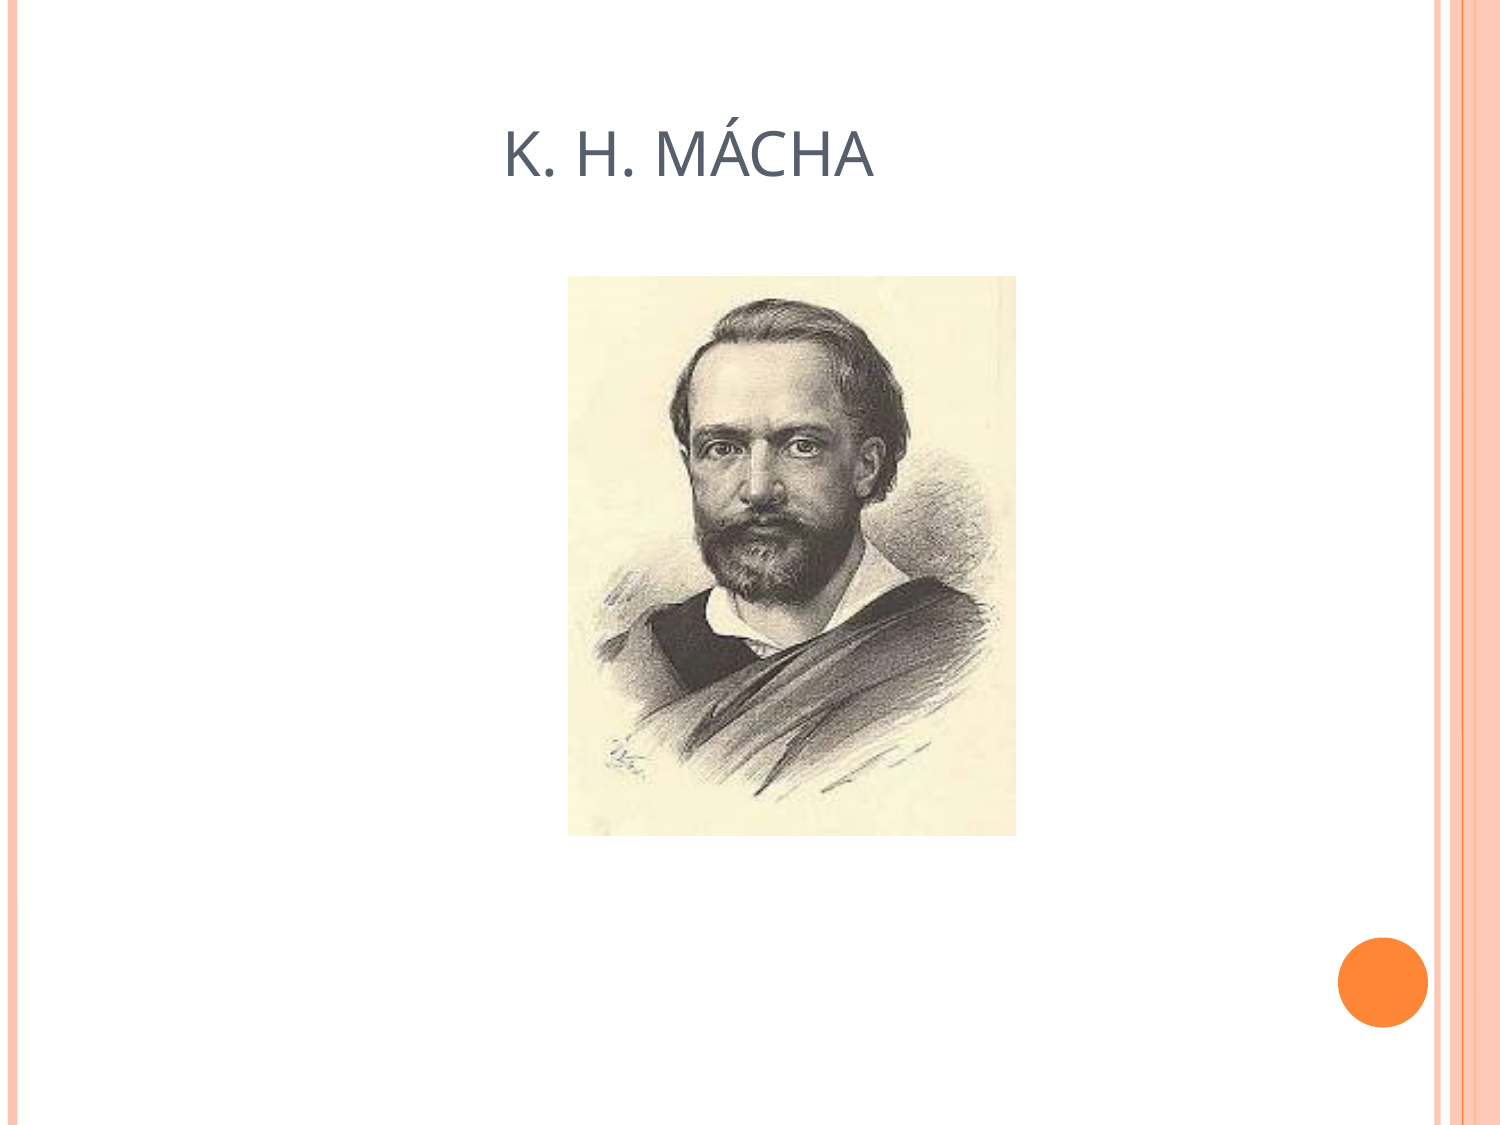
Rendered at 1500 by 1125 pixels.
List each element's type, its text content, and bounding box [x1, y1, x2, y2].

picture [568, 276, 1016, 836]
title K. H. Mácha [487, 66, 1500, 197]
